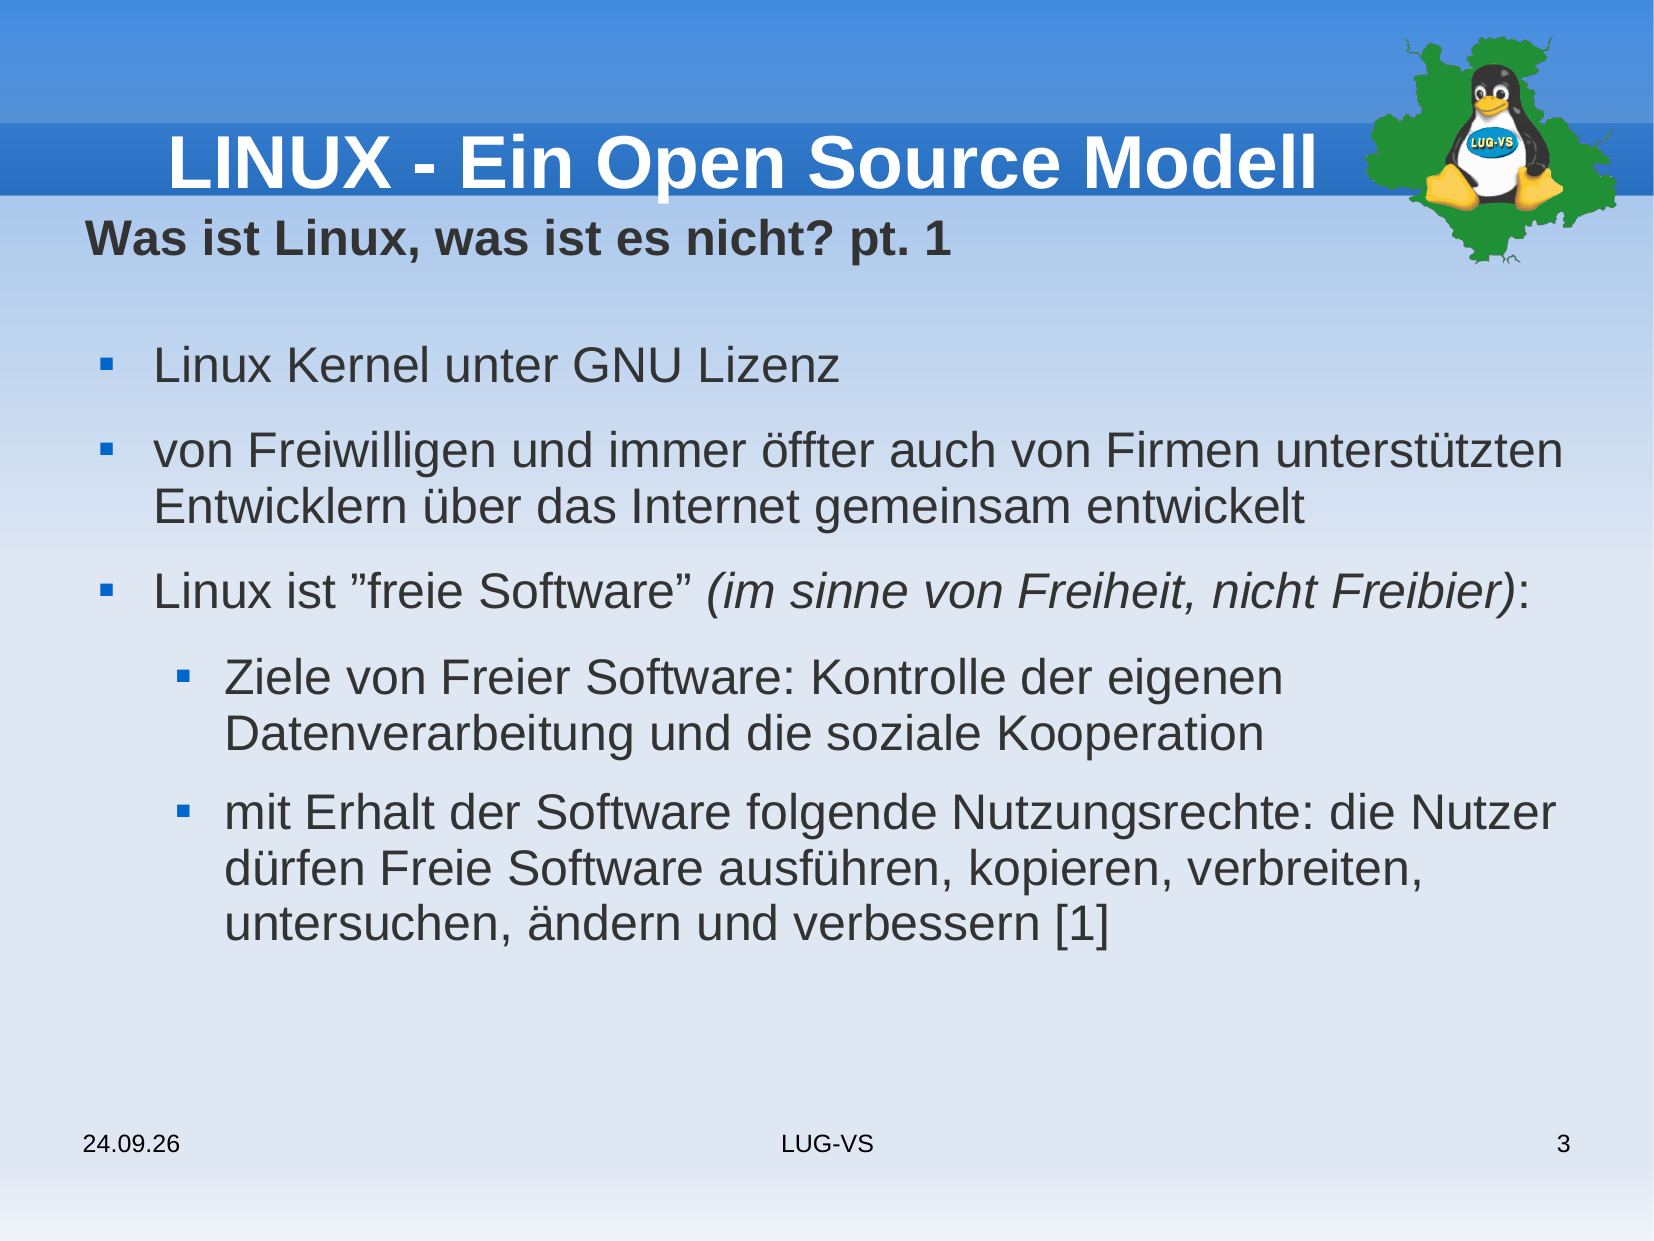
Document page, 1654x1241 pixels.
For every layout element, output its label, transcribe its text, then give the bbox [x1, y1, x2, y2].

text_box Was ist Linux, was ist es nicht? pt. 1 [14, 209, 981, 266]
title LINUX - Ein Open Source Modell [0, 59, 1489, 267]
list Linux Kernel unter GNU Lizenz von Freiwilligen und immer öffter auch von Firmen unterstützten Entwicklern über das Internet gemeinsam entwickelt Linux ist ”freie Software” (im sinne von Freiheit, nicht Freibier): Ziele von Freier Software: Kontrolle der eigenen Datenverarbeitung und die soziale Kooperation mit Erhalt der Software folgende Nutzungsrechte: die Nutzer dürfen Freie Software ausführen, kopieren, verbreiten, untersuchen, ändern und verbessern [1] [82, 337, 1571, 1151]
picture [0, 0, 1654, 1241]
